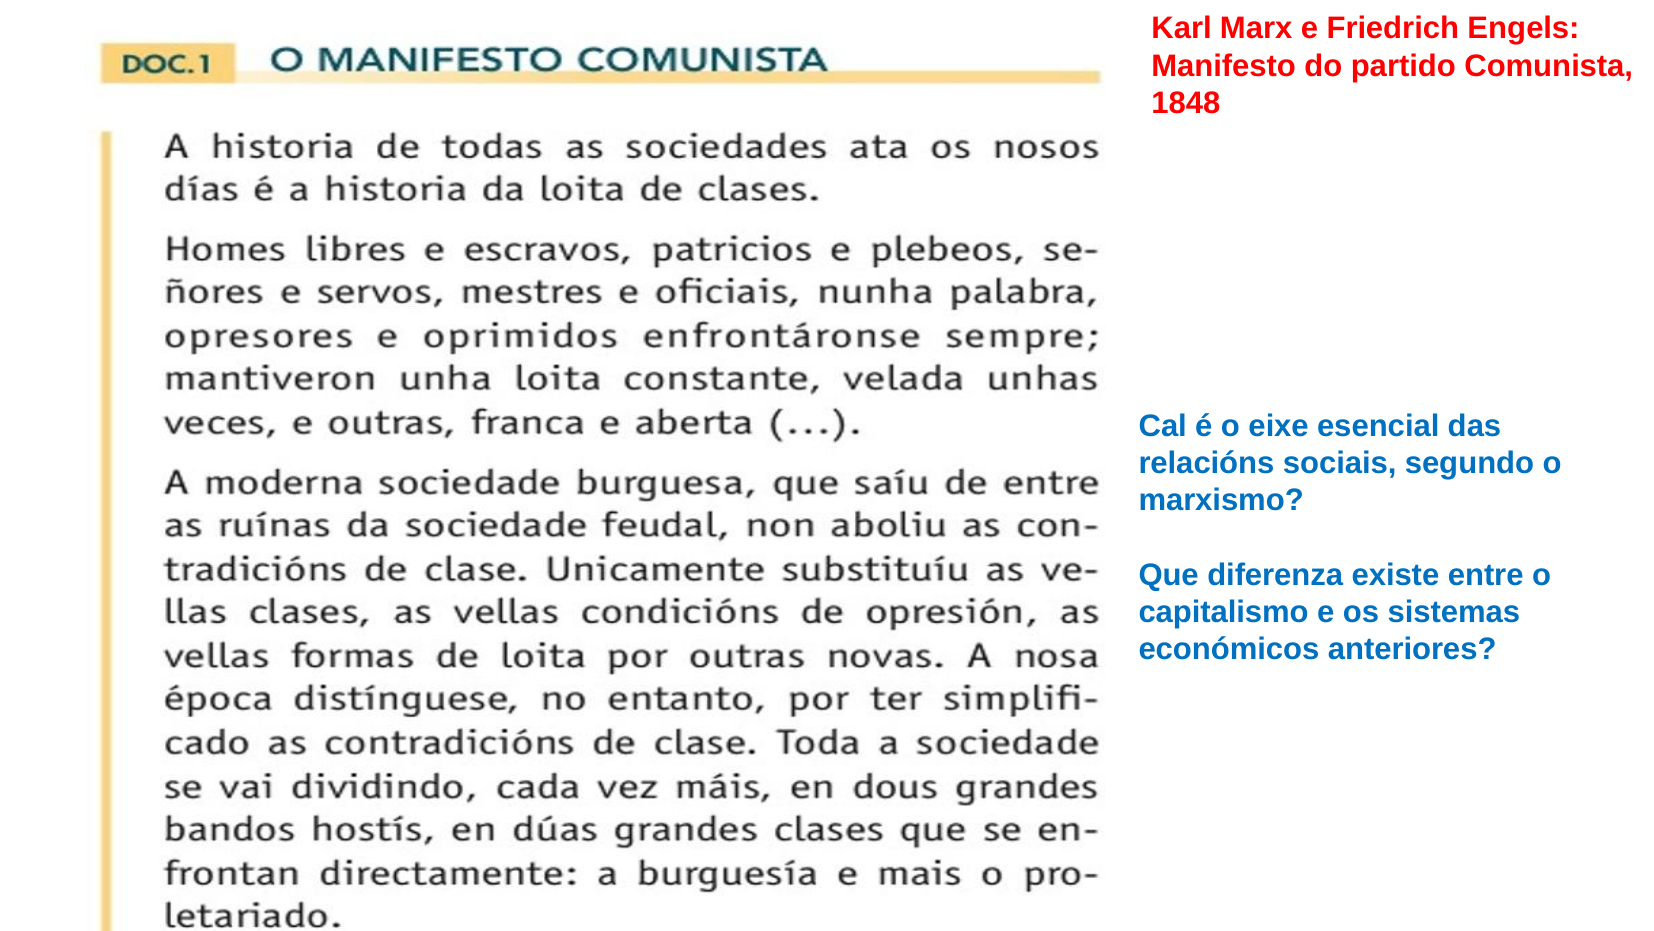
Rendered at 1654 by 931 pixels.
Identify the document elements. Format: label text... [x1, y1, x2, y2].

text_box Karl Marx e Friedrich Engels: Manifesto do partido Comunista, 1848 [1136, 0, 1654, 128]
text_box Cal é o eixe esencial das relacións sociais, segundo o marxismo? Que diferenza existe entre o capitalismo e os sistemas económicos anteriores? [1123, 397, 1654, 674]
picture [84, 0, 1127, 931]
